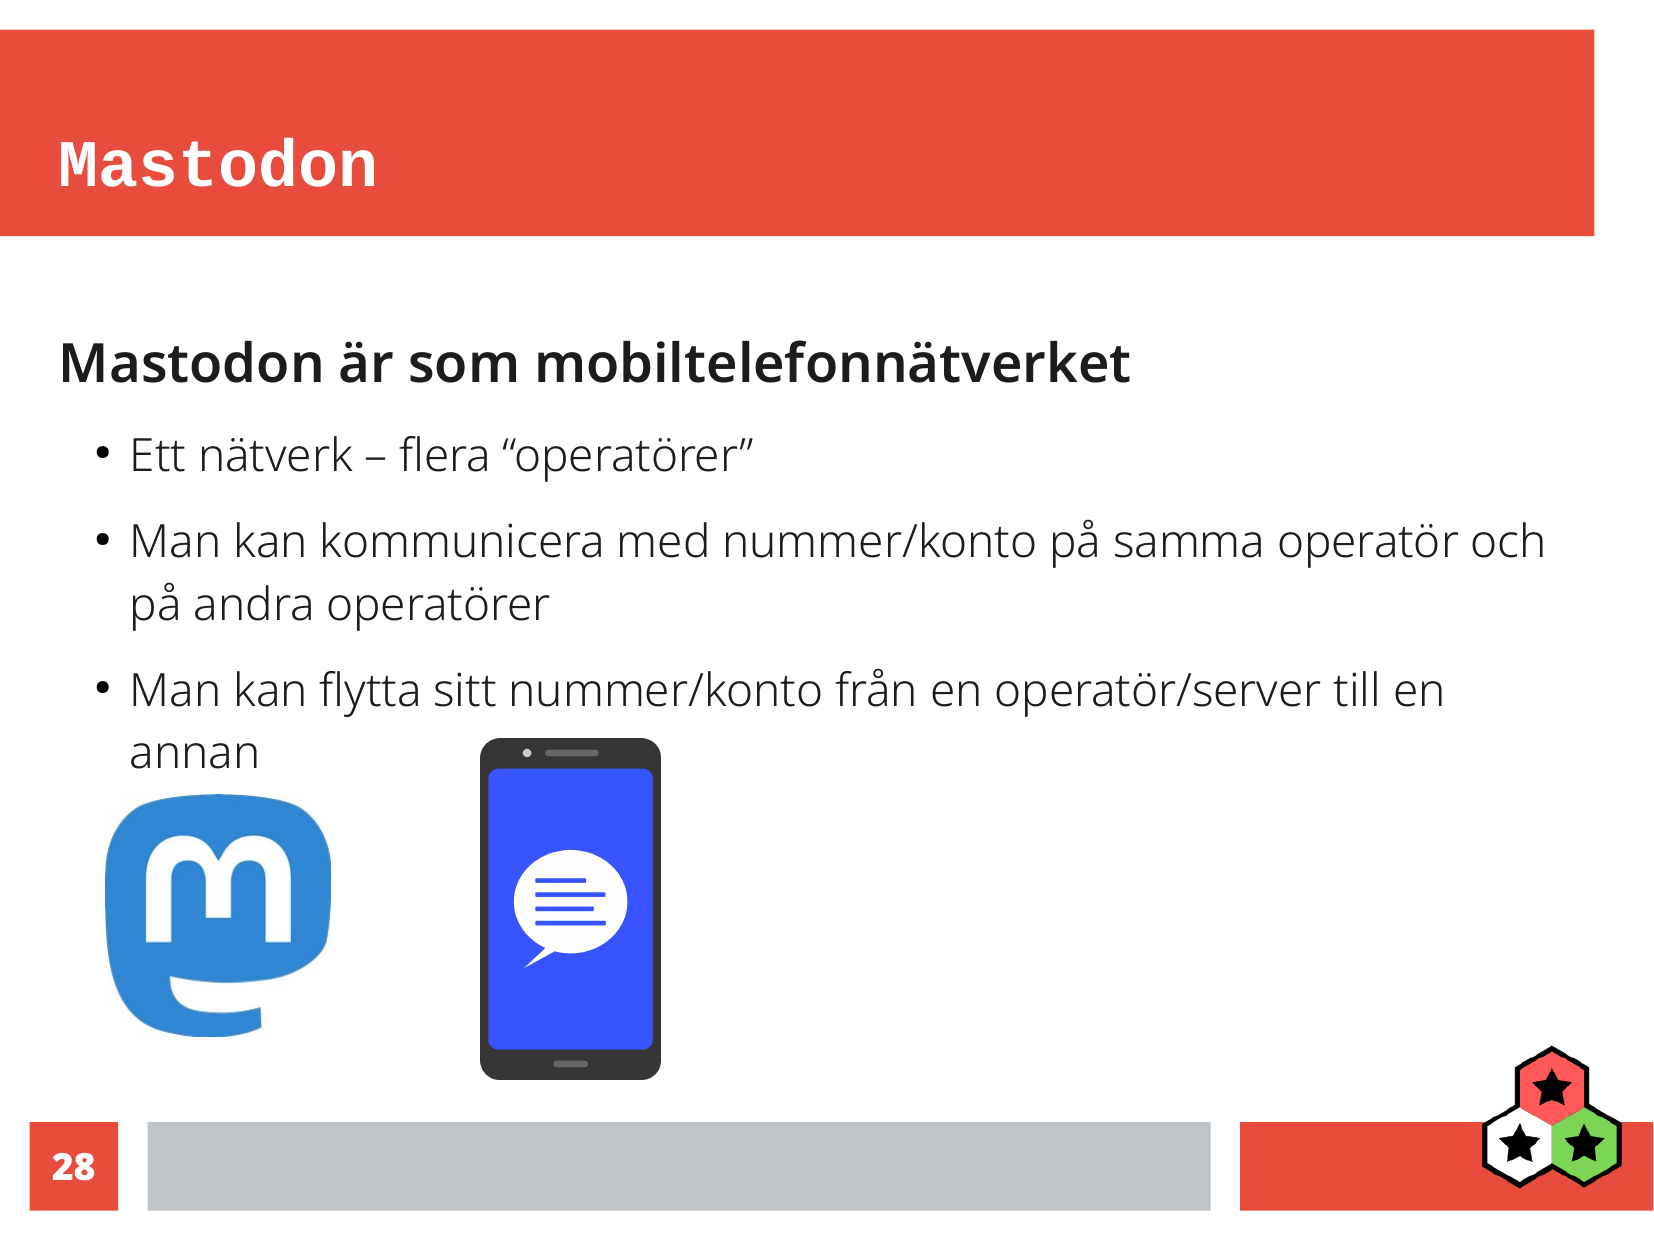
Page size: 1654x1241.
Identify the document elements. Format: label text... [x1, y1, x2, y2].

picture [1463, 1028, 1640, 1205]
title Mastodon [59, 59, 1595, 207]
picture [105, 794, 331, 1037]
picture [480, 738, 661, 1081]
list Mastodon är som mobiltelefonnätverket Ett nätverk – flera “operatörer” Man kan kommunicera med nummer/konto på samma operatör och på andra operatörer Man kan flytta sitt nummer/konto från en operatör/server till en annan [59, 324, 1565, 1093]
